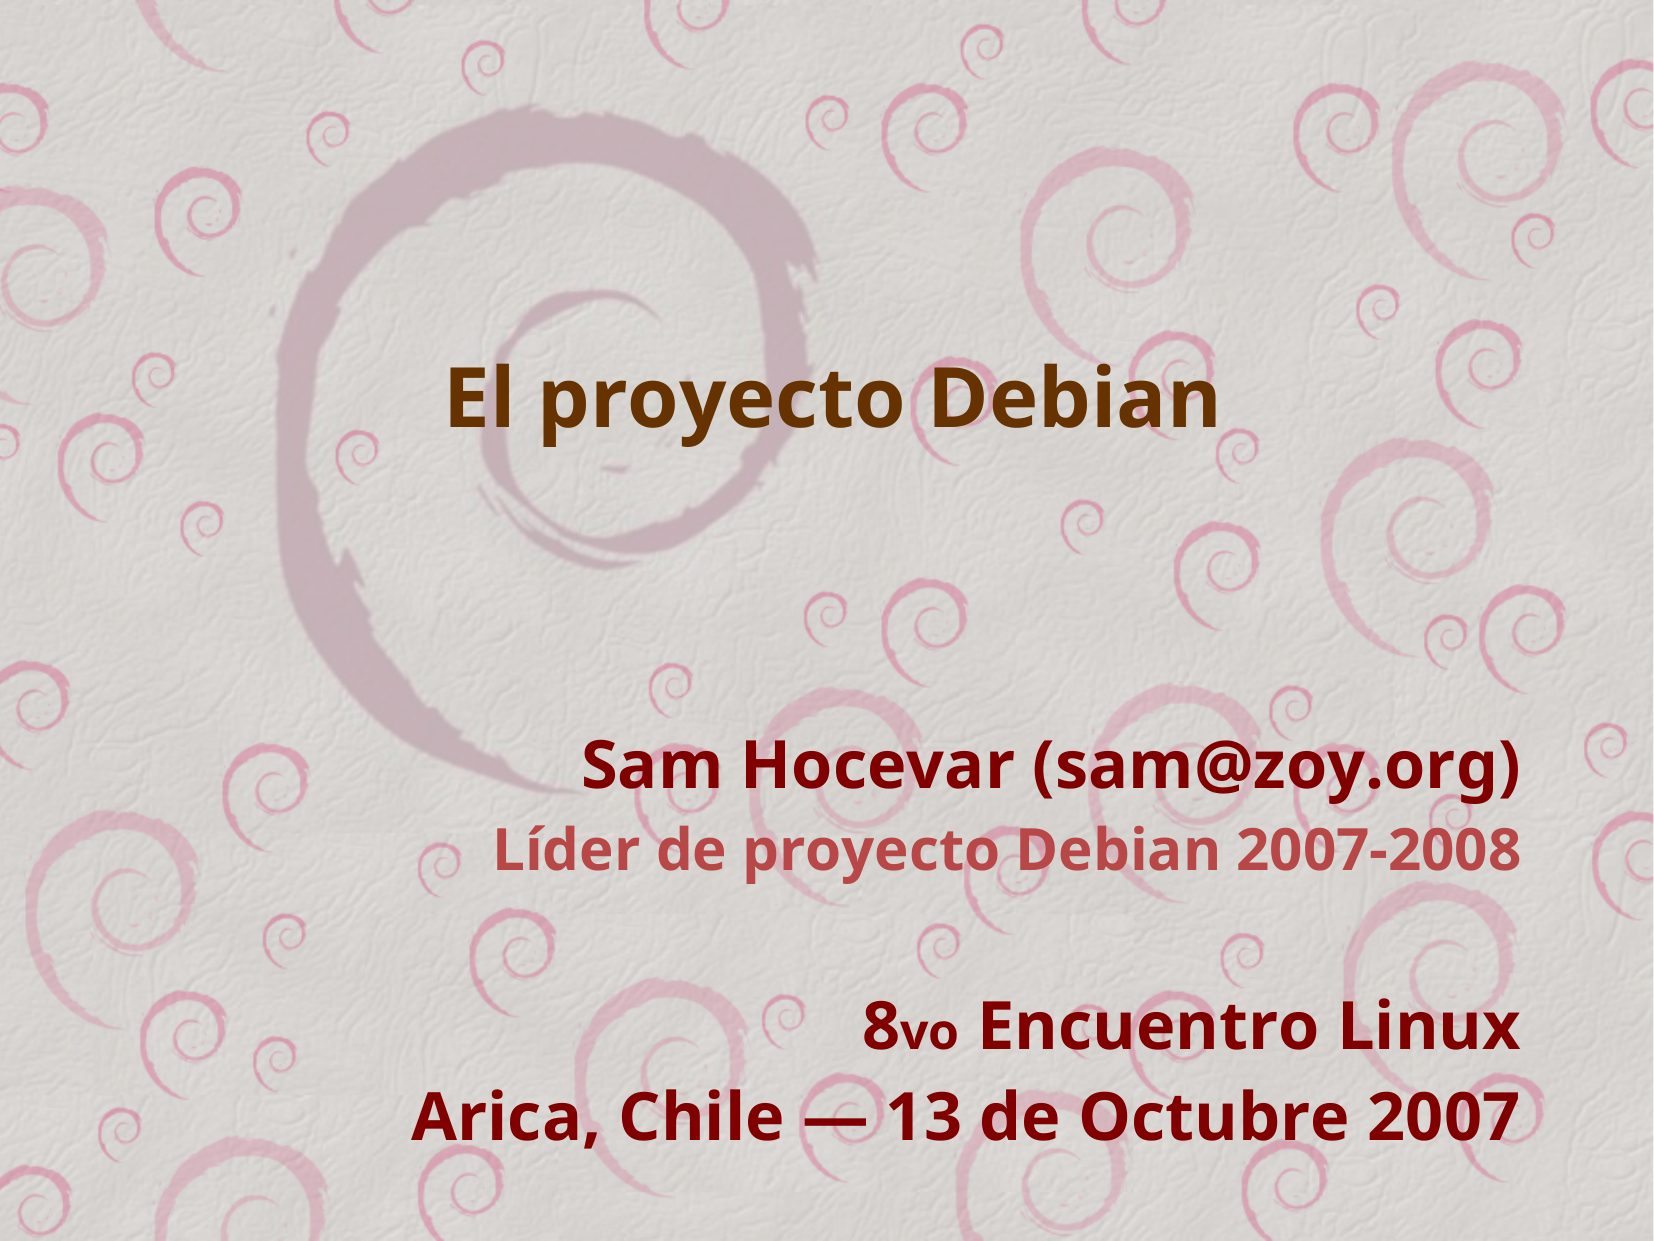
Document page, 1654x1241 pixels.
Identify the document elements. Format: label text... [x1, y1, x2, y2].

subtitle Sam Hocevar (sam@zoy.org) Líder de proyecto Debian 2007-2008 8vo Encuentro Linux Arica, Chile — 13 de Octubre 2007 [55, 724, 1522, 1152]
picture [0, 0, 1654, 1241]
title El proyecto Debian [127, 291, 1540, 500]
